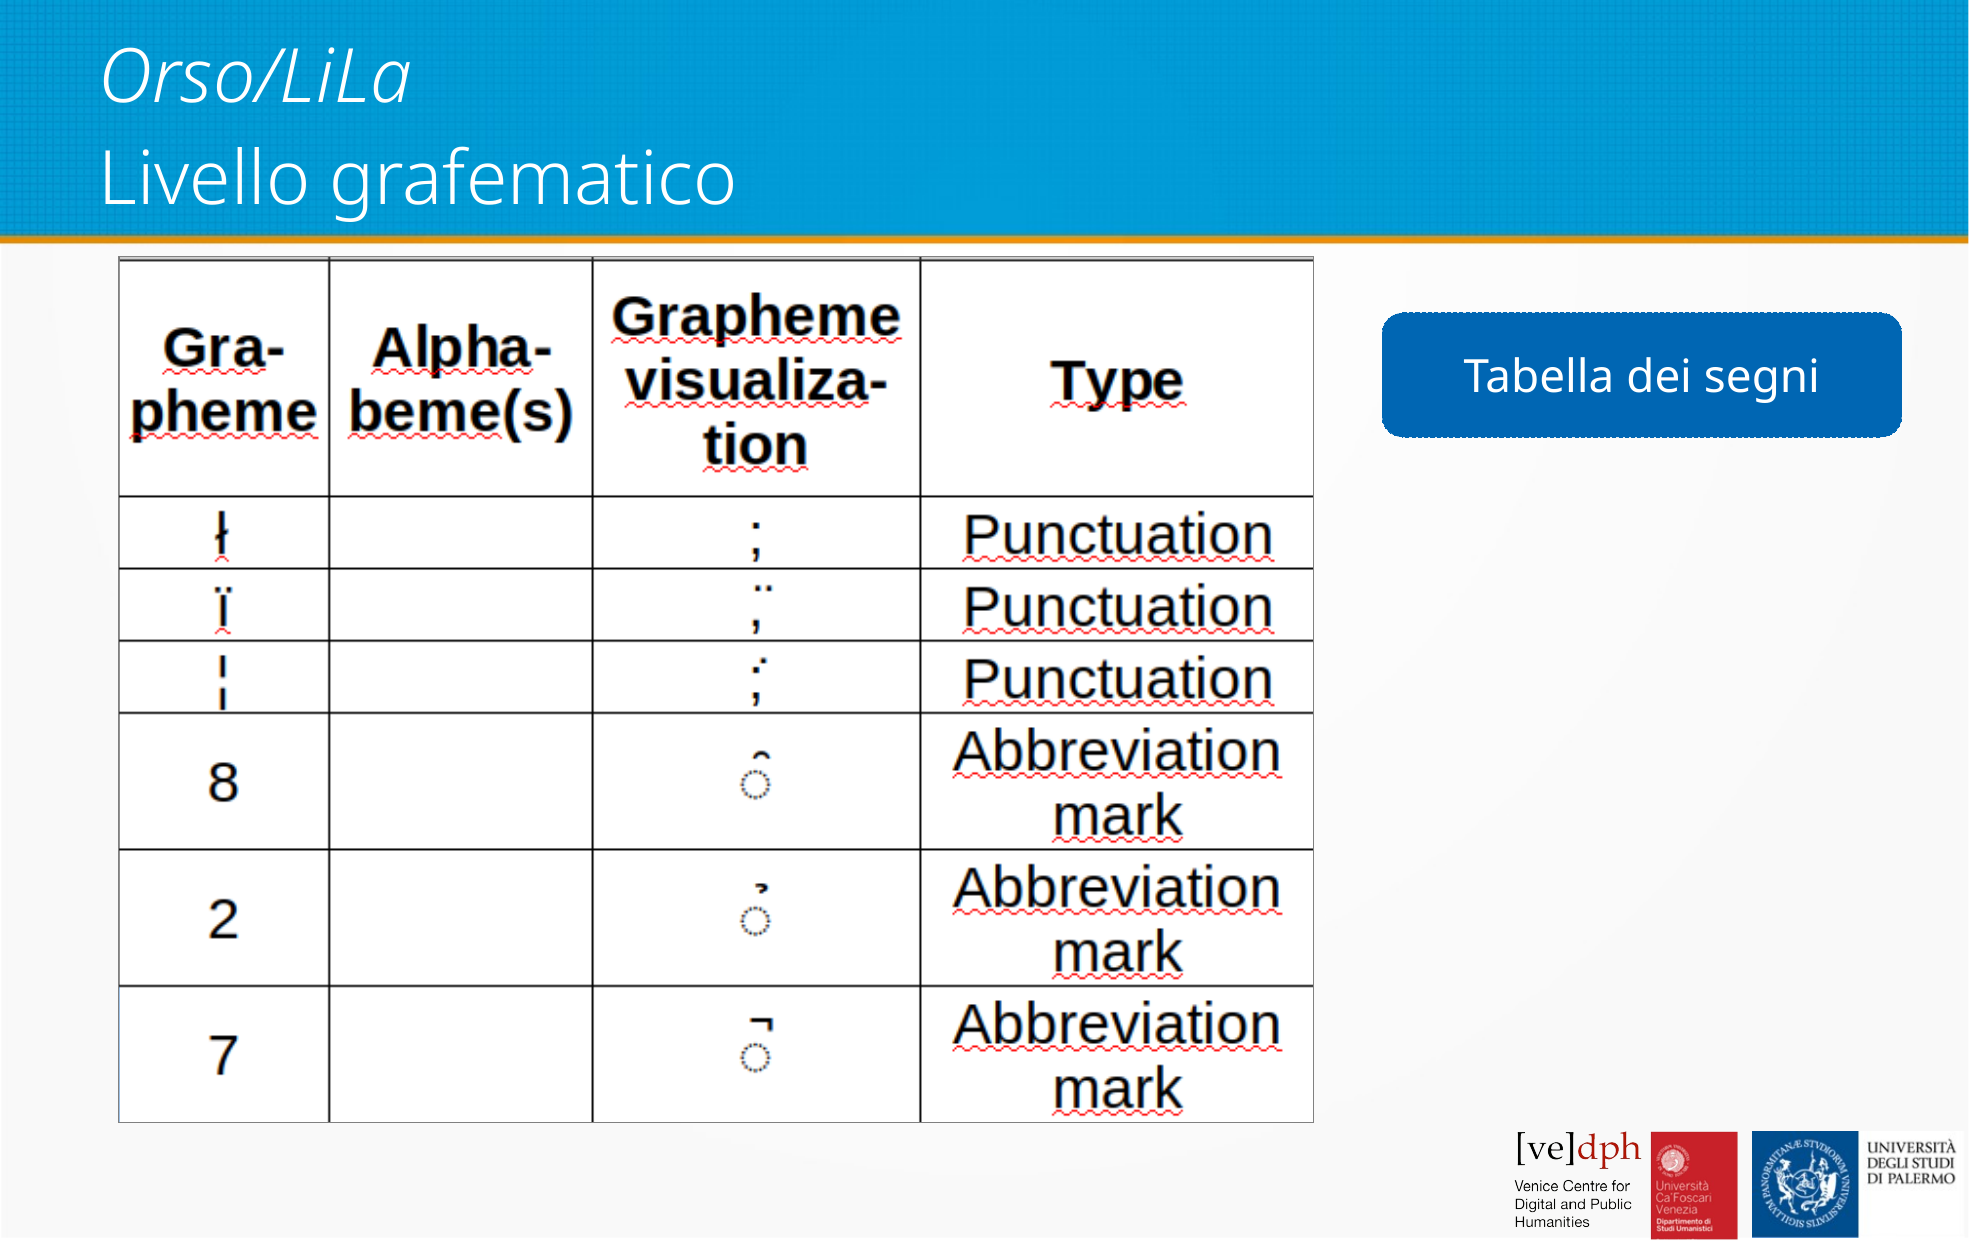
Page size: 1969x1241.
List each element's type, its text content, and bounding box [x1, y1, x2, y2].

title Orso/LiLa Livello grafematico [98, 19, 1870, 227]
picture [0, 233, 1969, 1241]
text_box Tabella dei segni [1382, 312, 1902, 438]
